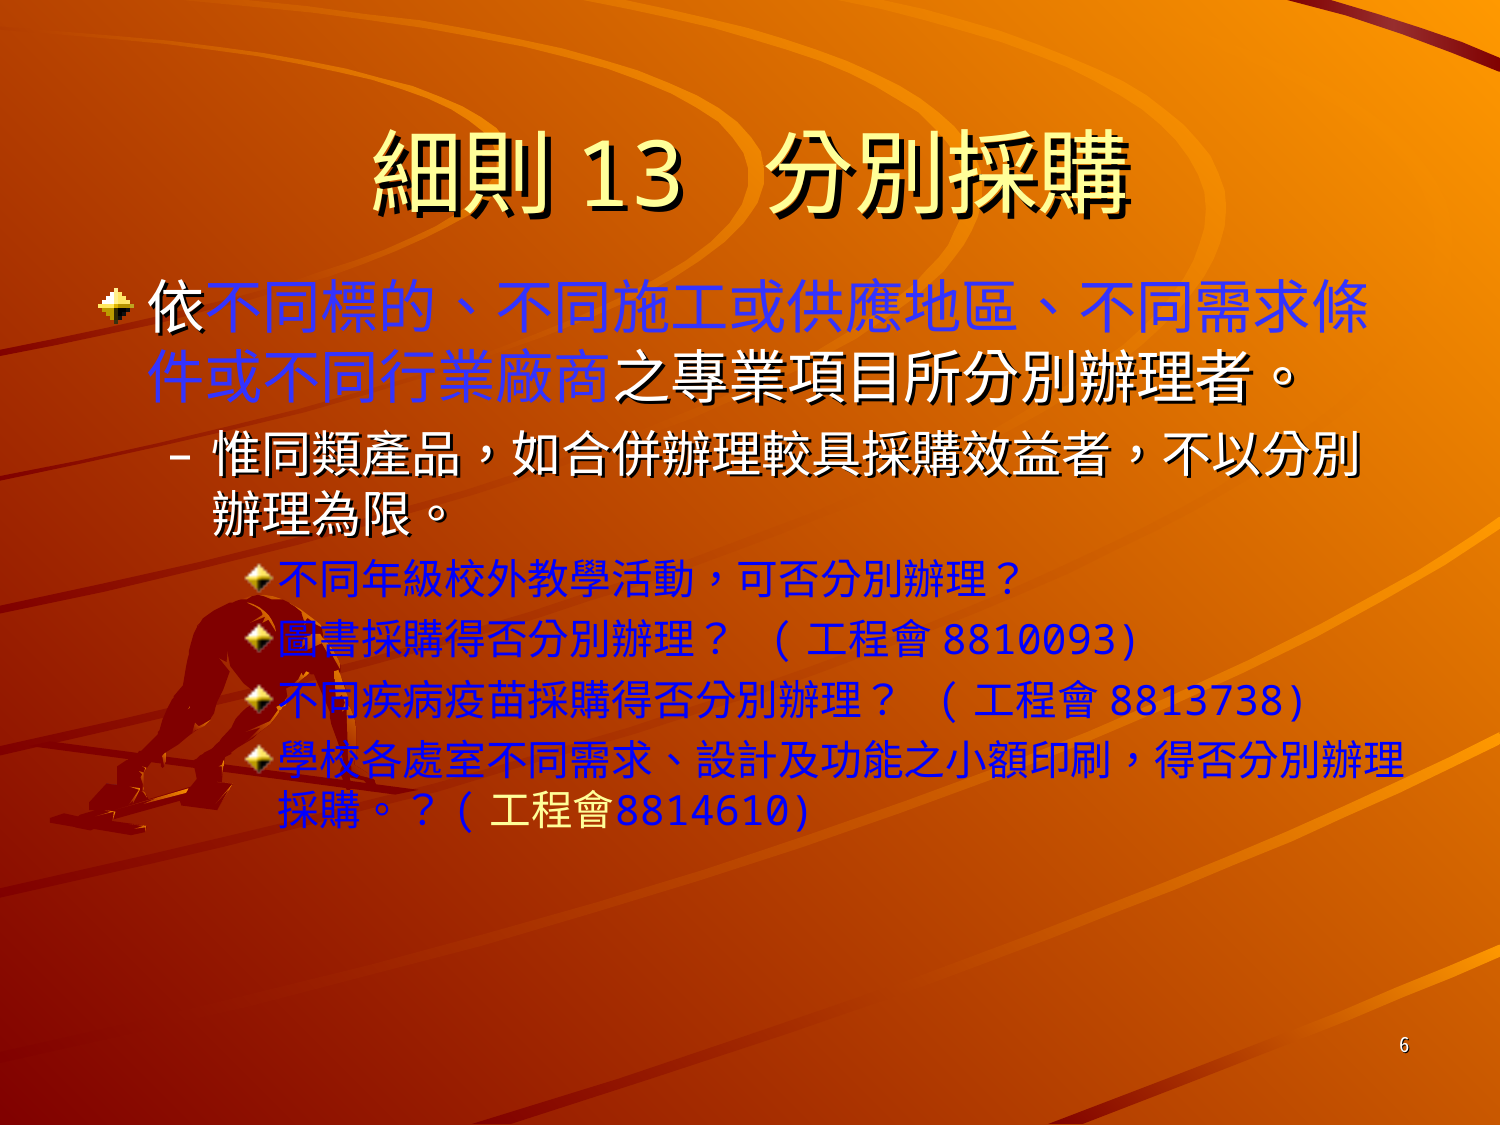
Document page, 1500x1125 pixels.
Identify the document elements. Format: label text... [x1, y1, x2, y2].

list 依不同標的、不同施工或供應地區、不同需求條件或不同行業廠商之專業項目所分別辦理者。 惟同類產品，如合併辦理較具採購效益者，不以分別辦理為限。 不同年級校外教學活動，可否分別辦理？ 圖書採購得否分別辦理？ (工程會8810093) 不同疾病疫苗採購得否分別辦理？ (工程會8813738) 學校各處室不同需求、設計及功能之小額印刷，得否分別辦理採購。？(工程會8814610) [75, 262, 1426, 1006]
title 細則13 分別採購 [75, 25, 1426, 233]
text_box <編號> [1074, 1024, 1426, 1100]
